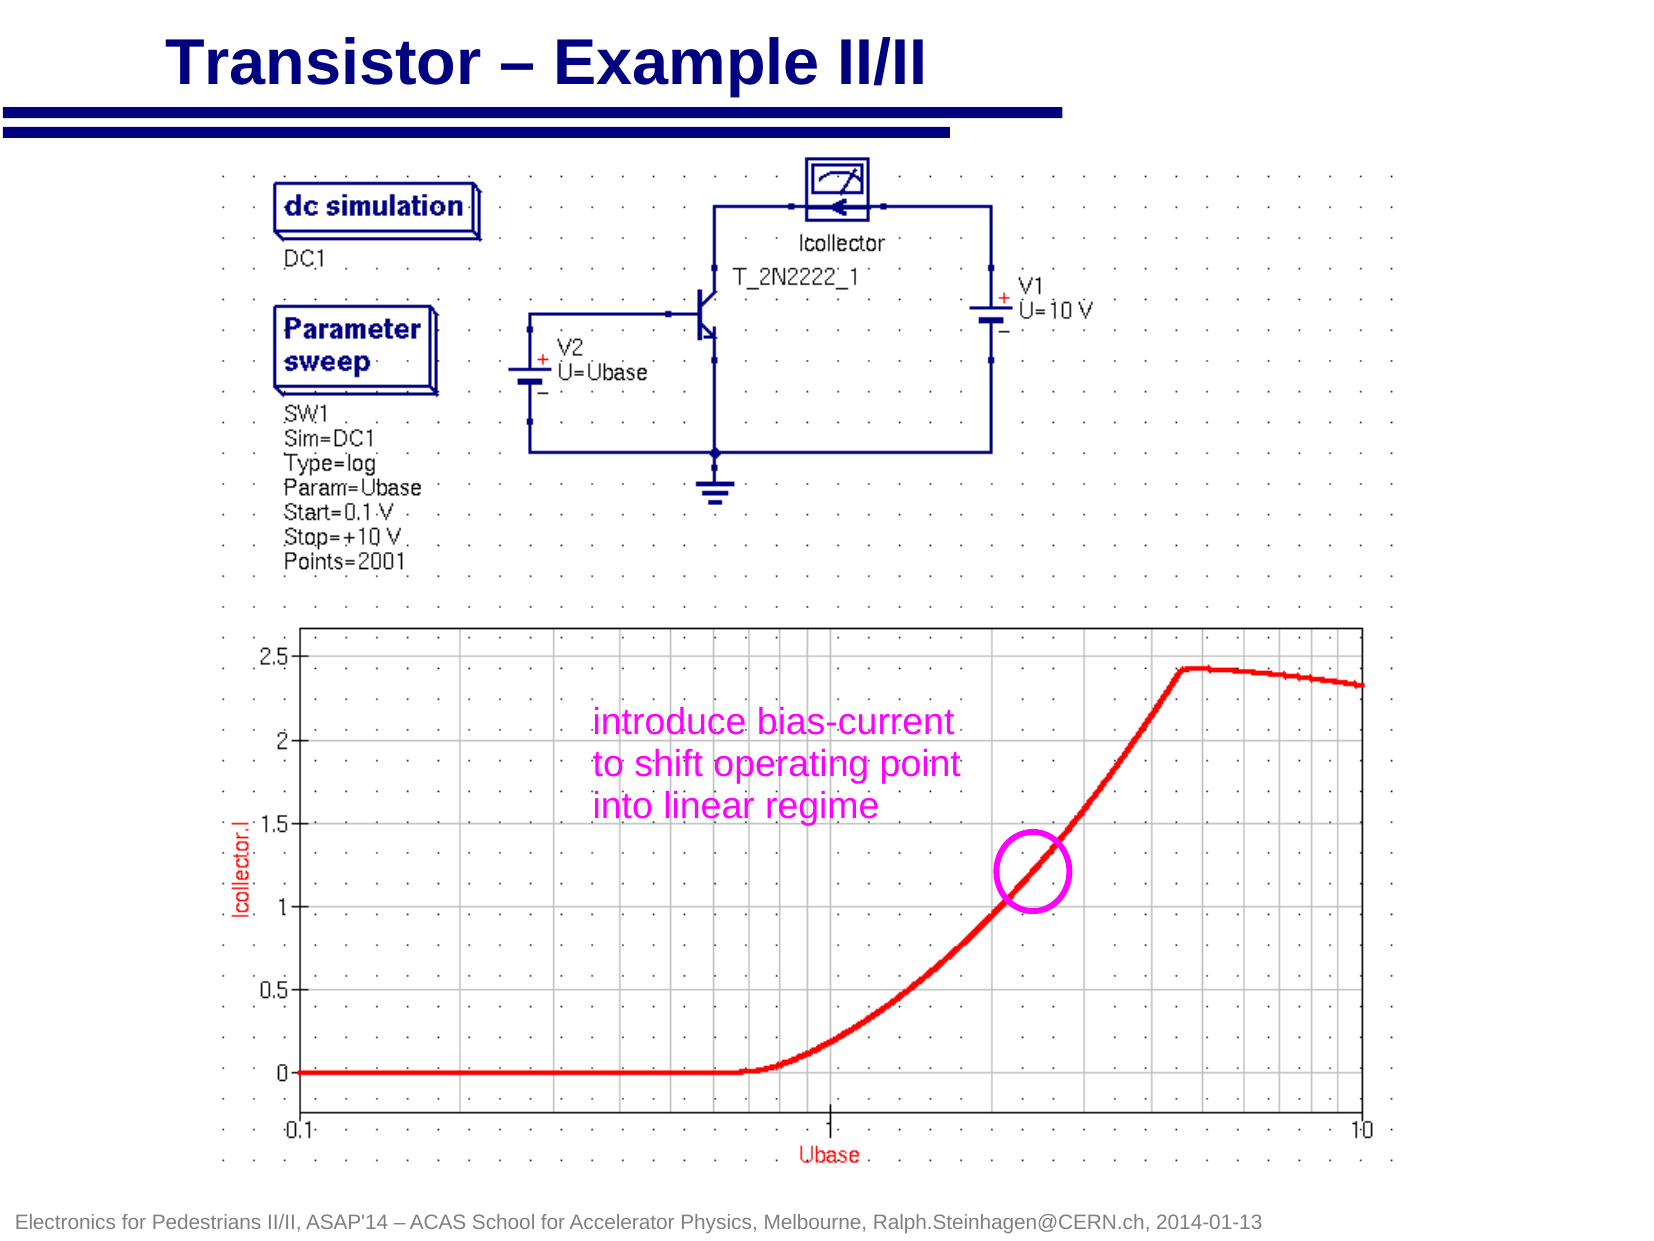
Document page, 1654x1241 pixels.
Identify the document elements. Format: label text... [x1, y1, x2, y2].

title Transistor – Example II/II [165, 0, 1323, 124]
picture [215, 156, 1408, 1186]
text_box introduce bias-current to shift operating point into linear regime [576, 692, 988, 836]
